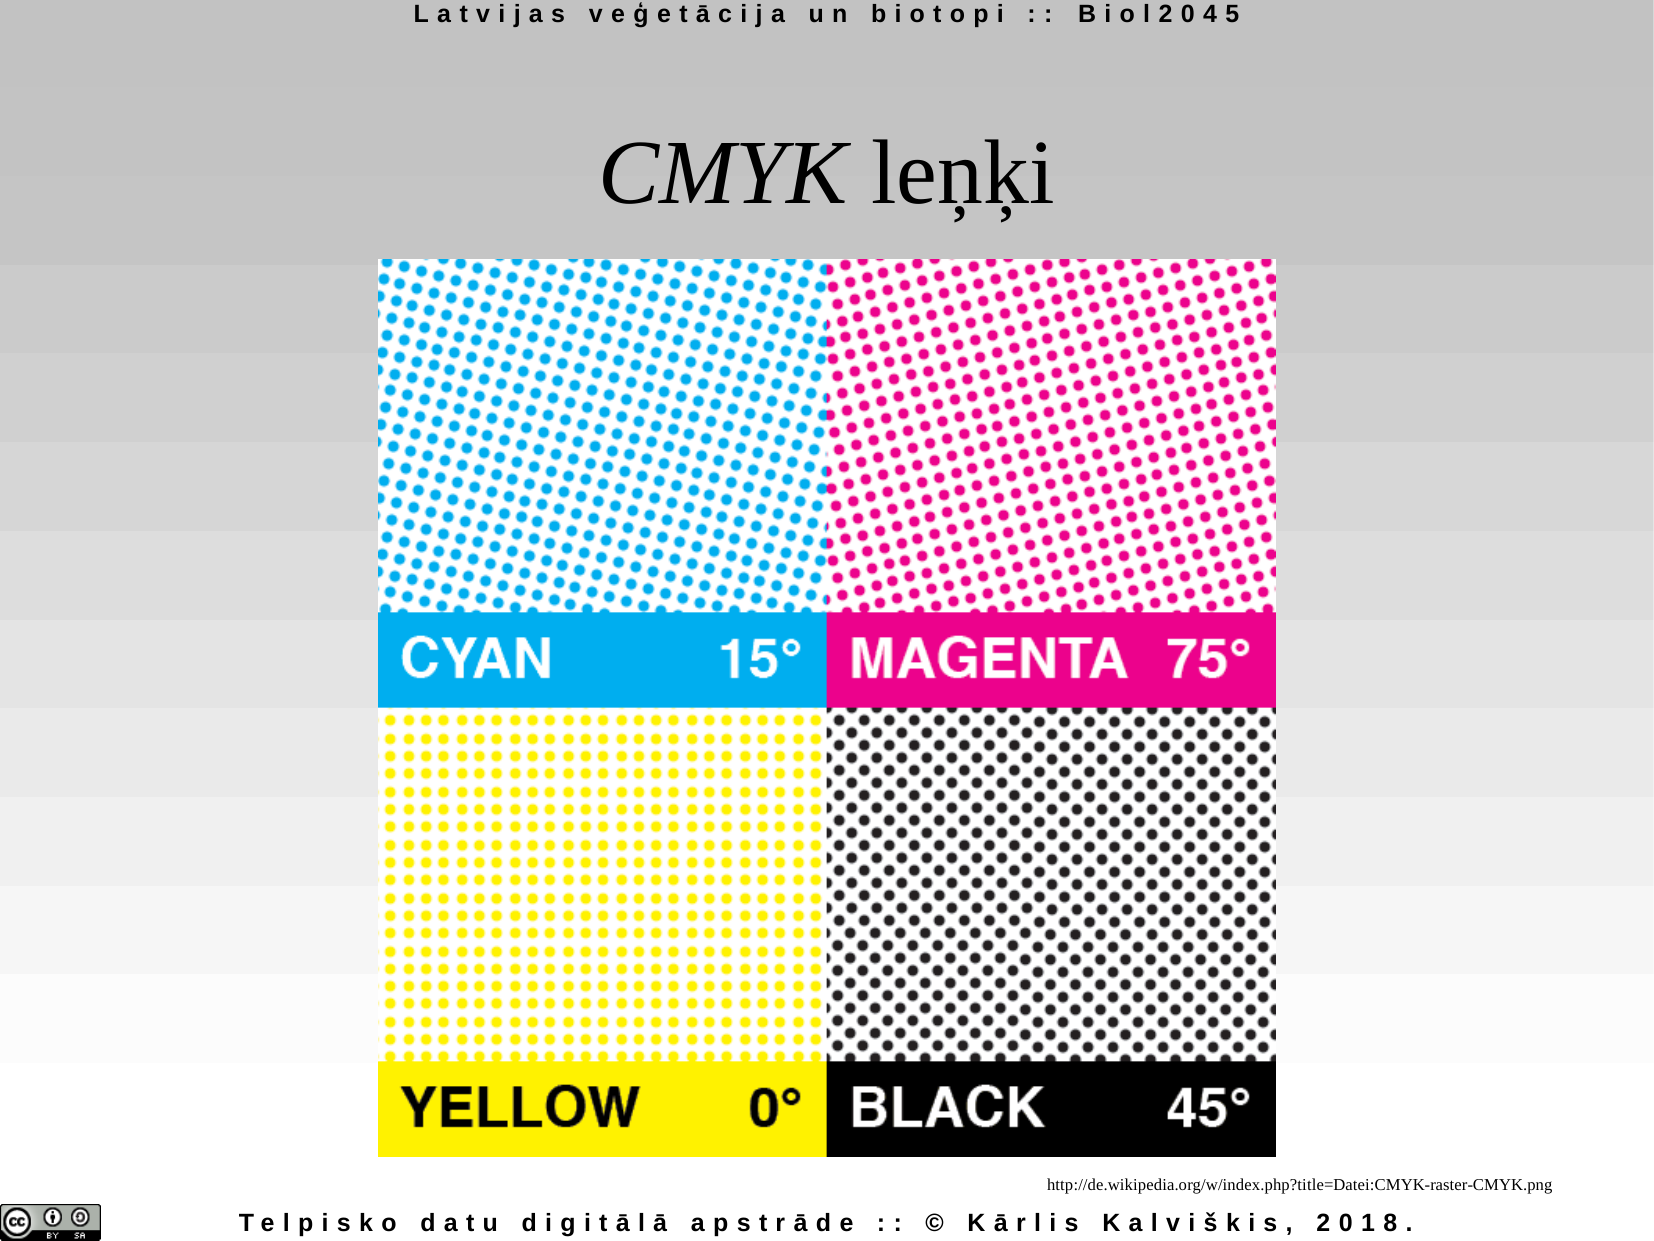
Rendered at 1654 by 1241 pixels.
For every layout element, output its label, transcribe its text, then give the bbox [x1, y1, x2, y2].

text_box http://de.wikipedia.org/w/index.php?title=Datei:CMYK-raster-CMYK.png [1047, 1175, 1554, 1194]
picture [0, 0, 1654, 1241]
title CMYK leņķi [29, 49, 1625, 296]
